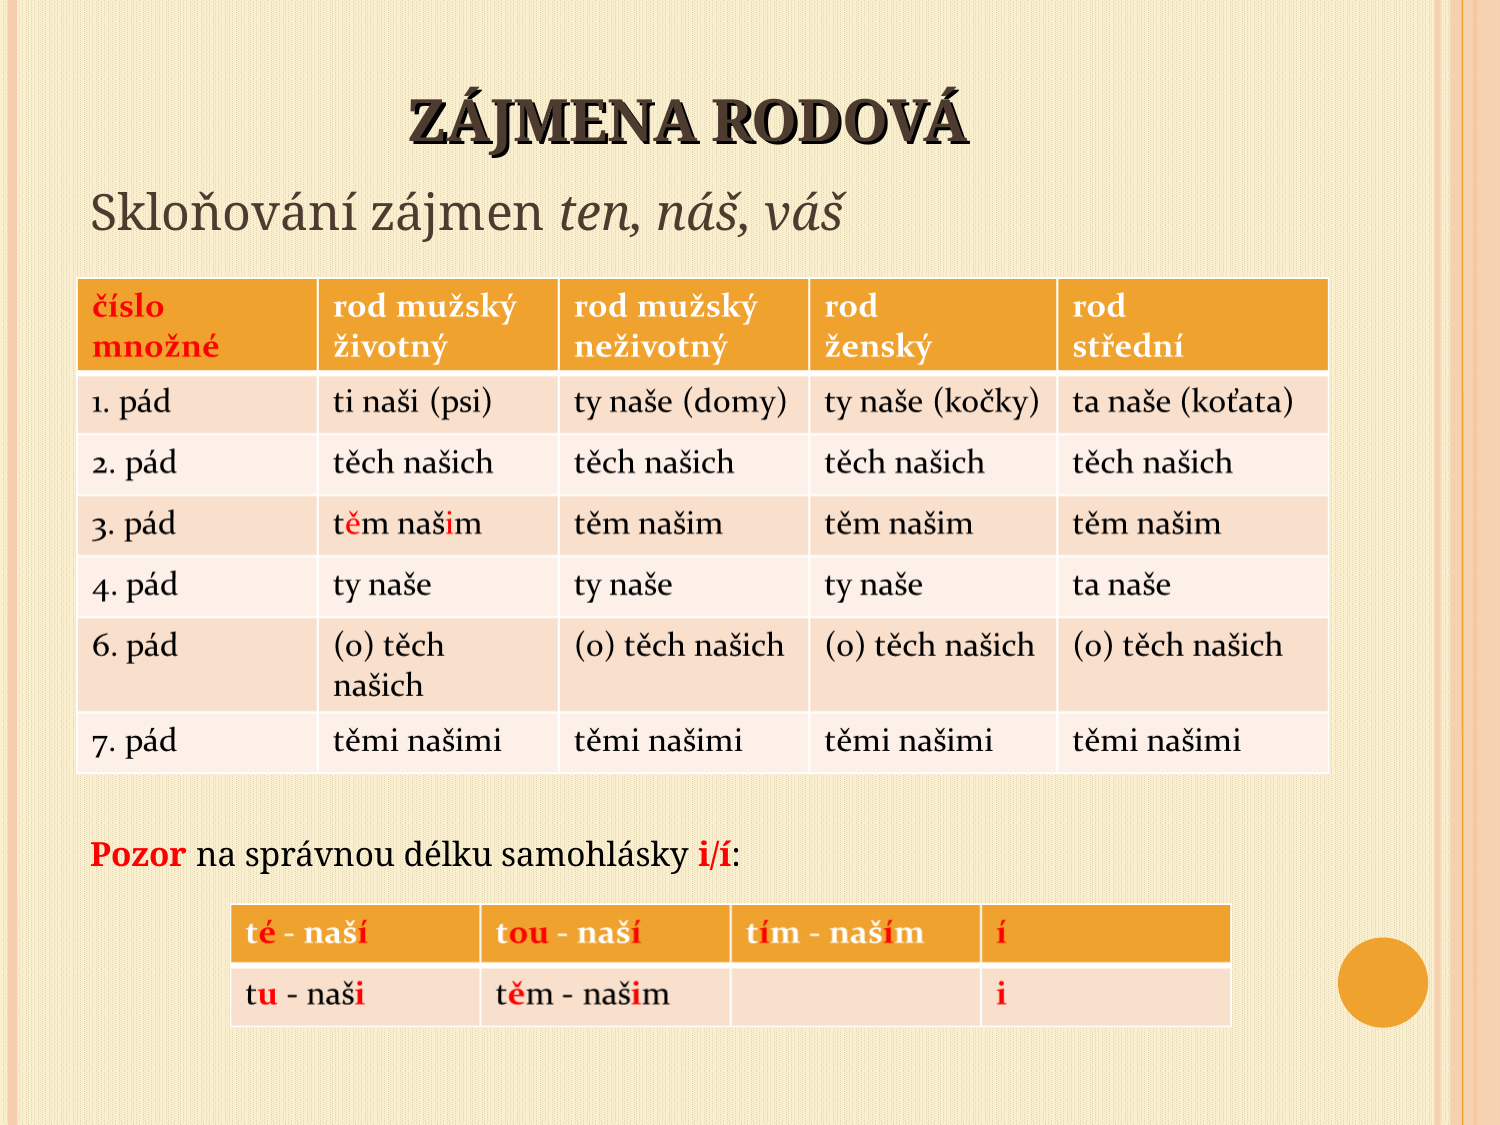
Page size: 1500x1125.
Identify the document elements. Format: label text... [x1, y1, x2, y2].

list Skloňování zájmen ten, náš, váš Pozor na správnou délku samohlásky i/í: [75, 172, 1300, 1062]
title Zájmena rodová [75, 45, 1300, 161]
picture [76, 276, 1329, 781]
picture [230, 902, 1232, 1034]
